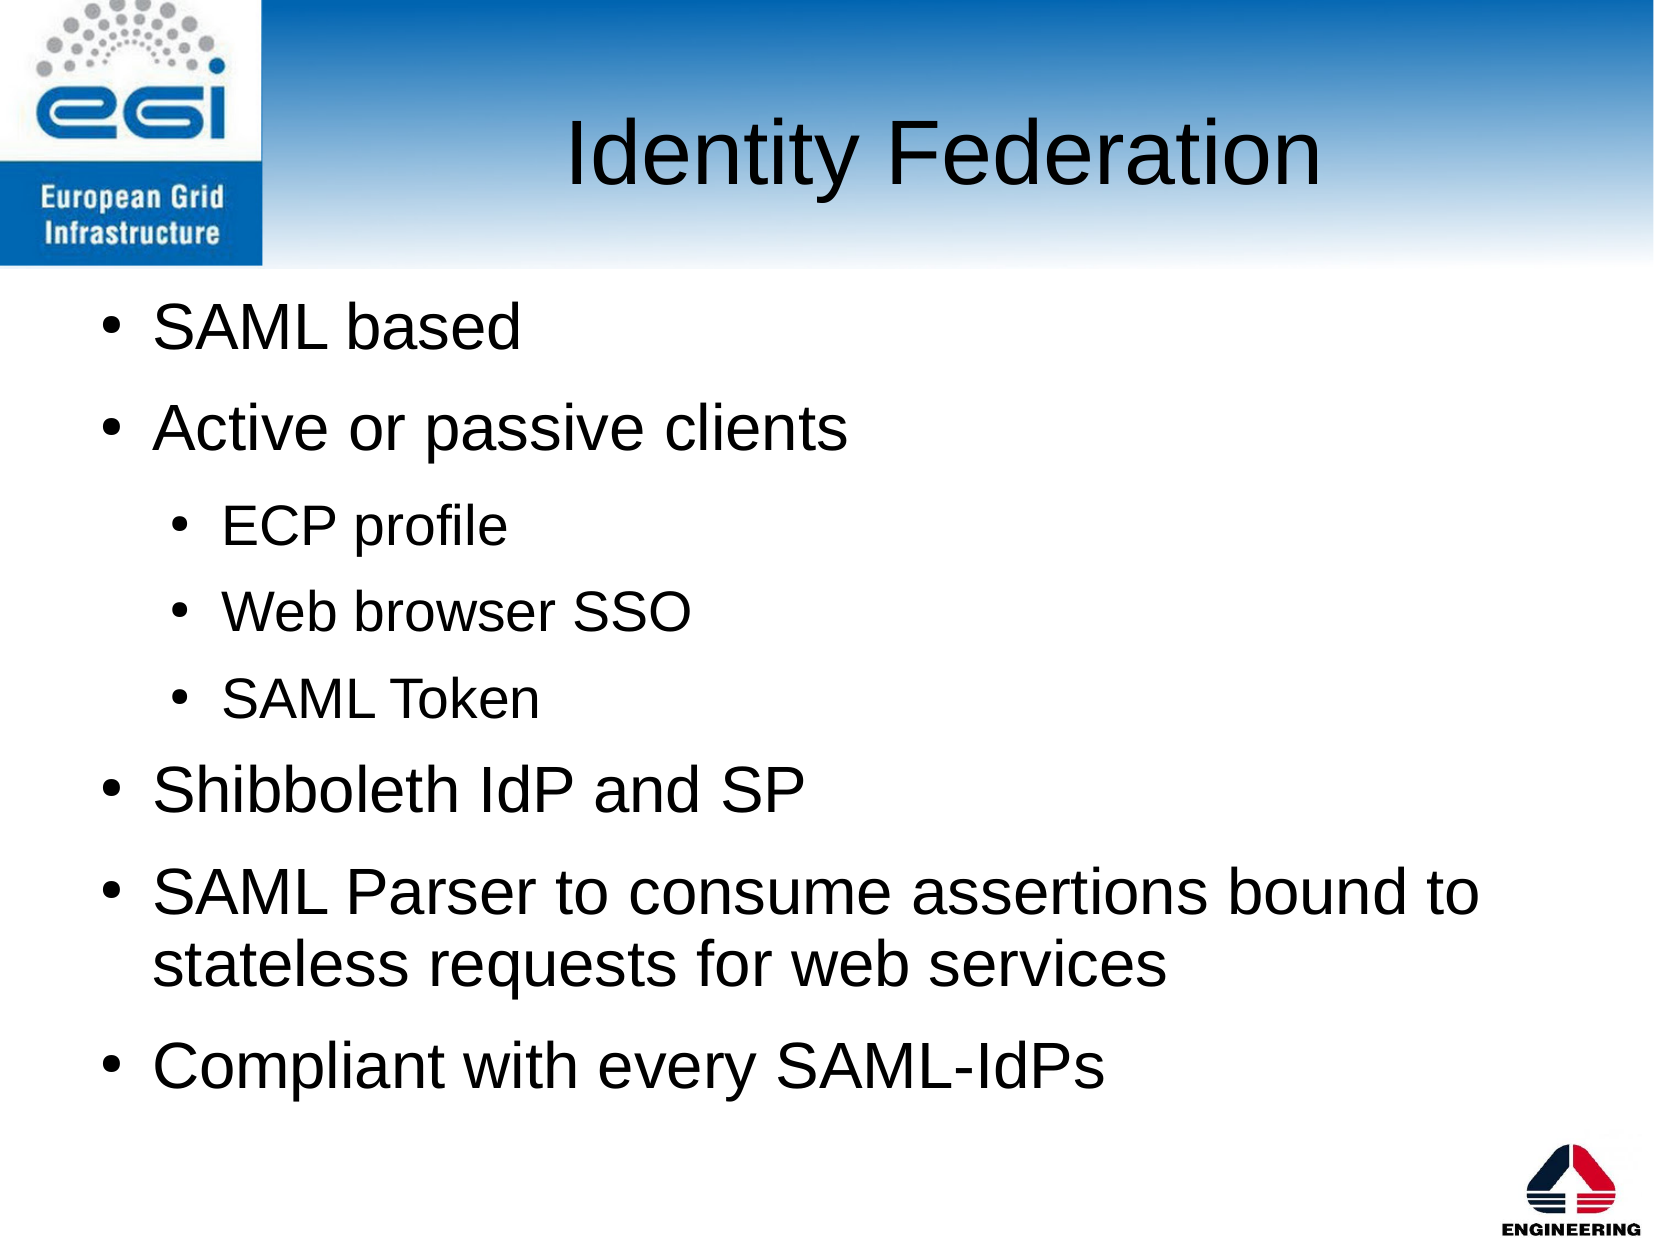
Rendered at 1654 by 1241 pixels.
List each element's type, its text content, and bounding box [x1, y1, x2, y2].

picture [1500, 1129, 1642, 1241]
list SAML based Active or passive clients ECP profile Web browser SSO SAML Token Shibboleth IdP and SP SAML Parser to consume assertions bound to stateless requests for web services Compliant with every SAML-IdPs [82, 290, 1571, 1109]
title Identity Federation [318, 49, 1571, 257]
picture [0, 0, 1654, 269]
